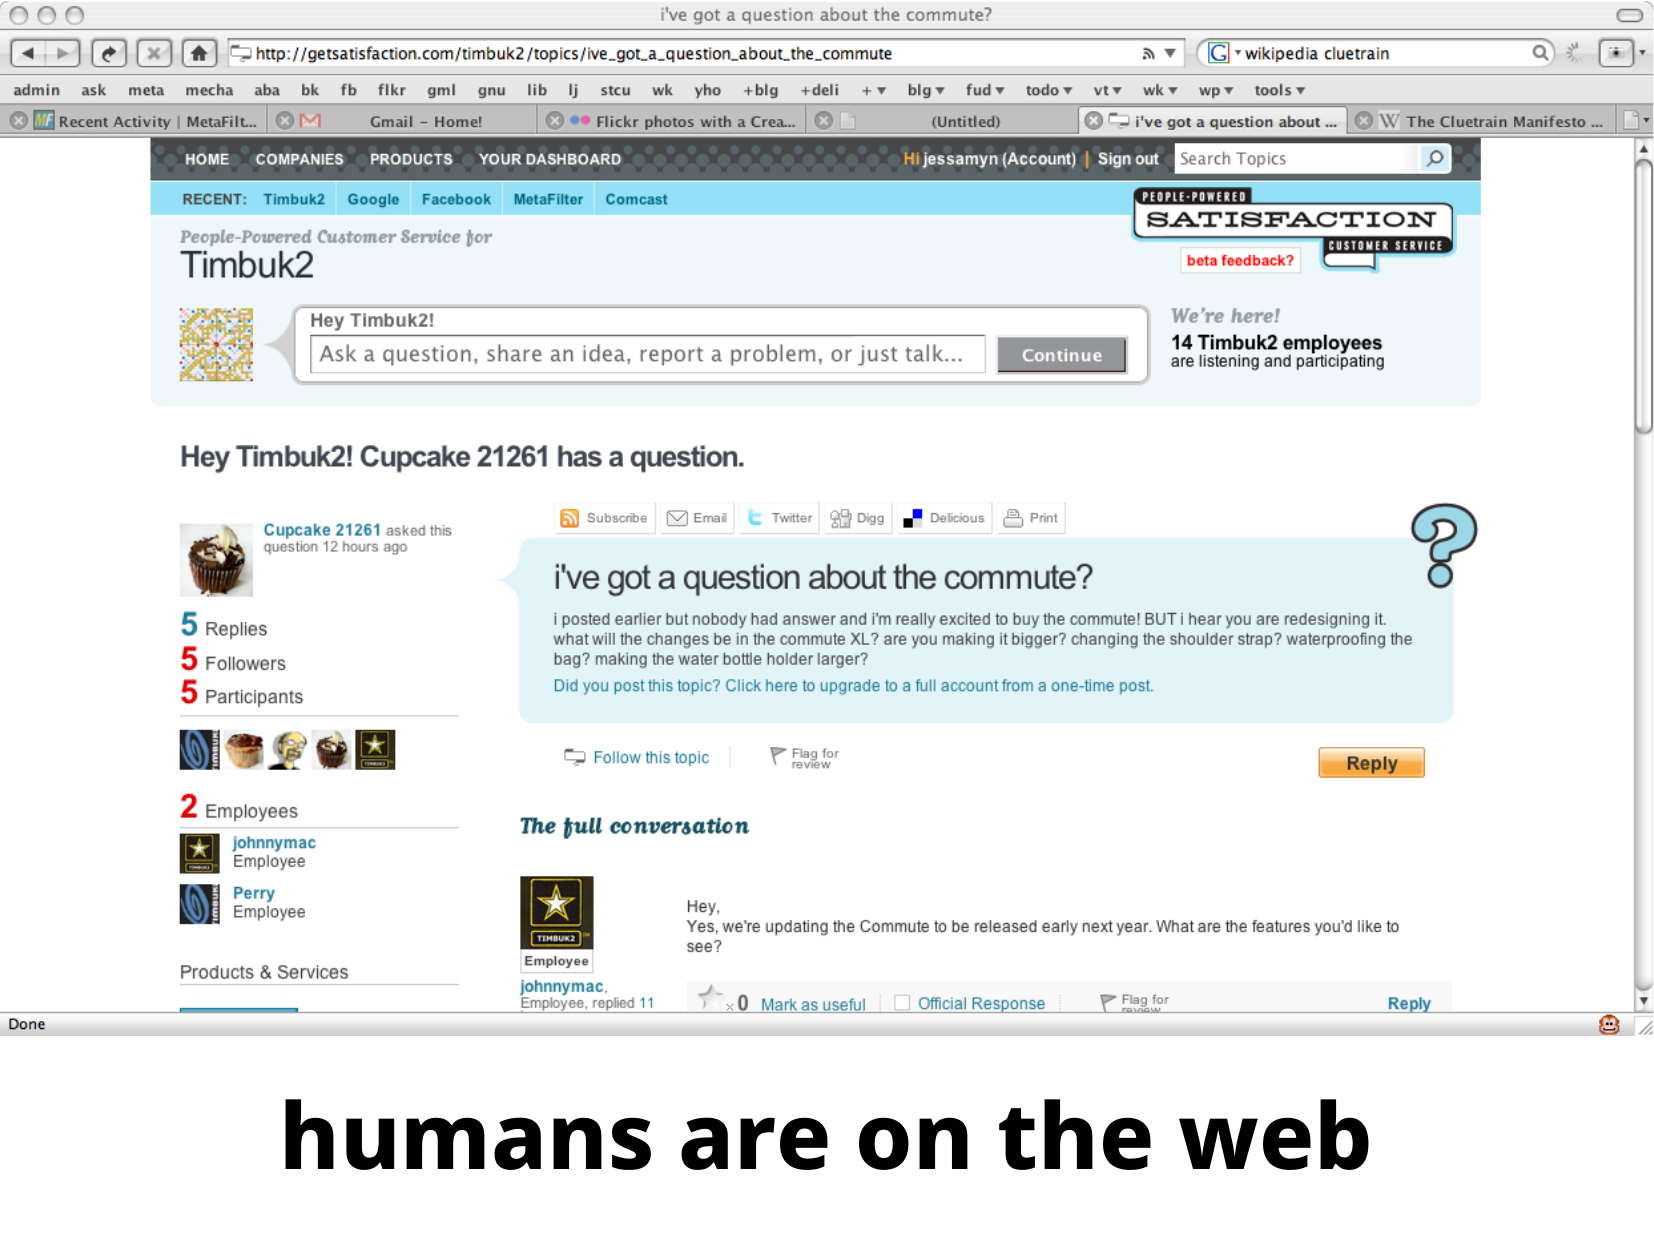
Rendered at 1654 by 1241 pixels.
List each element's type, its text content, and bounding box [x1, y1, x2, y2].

picture [0, 1, 1654, 1036]
title humans are on the web [0, 1036, 1654, 1233]
